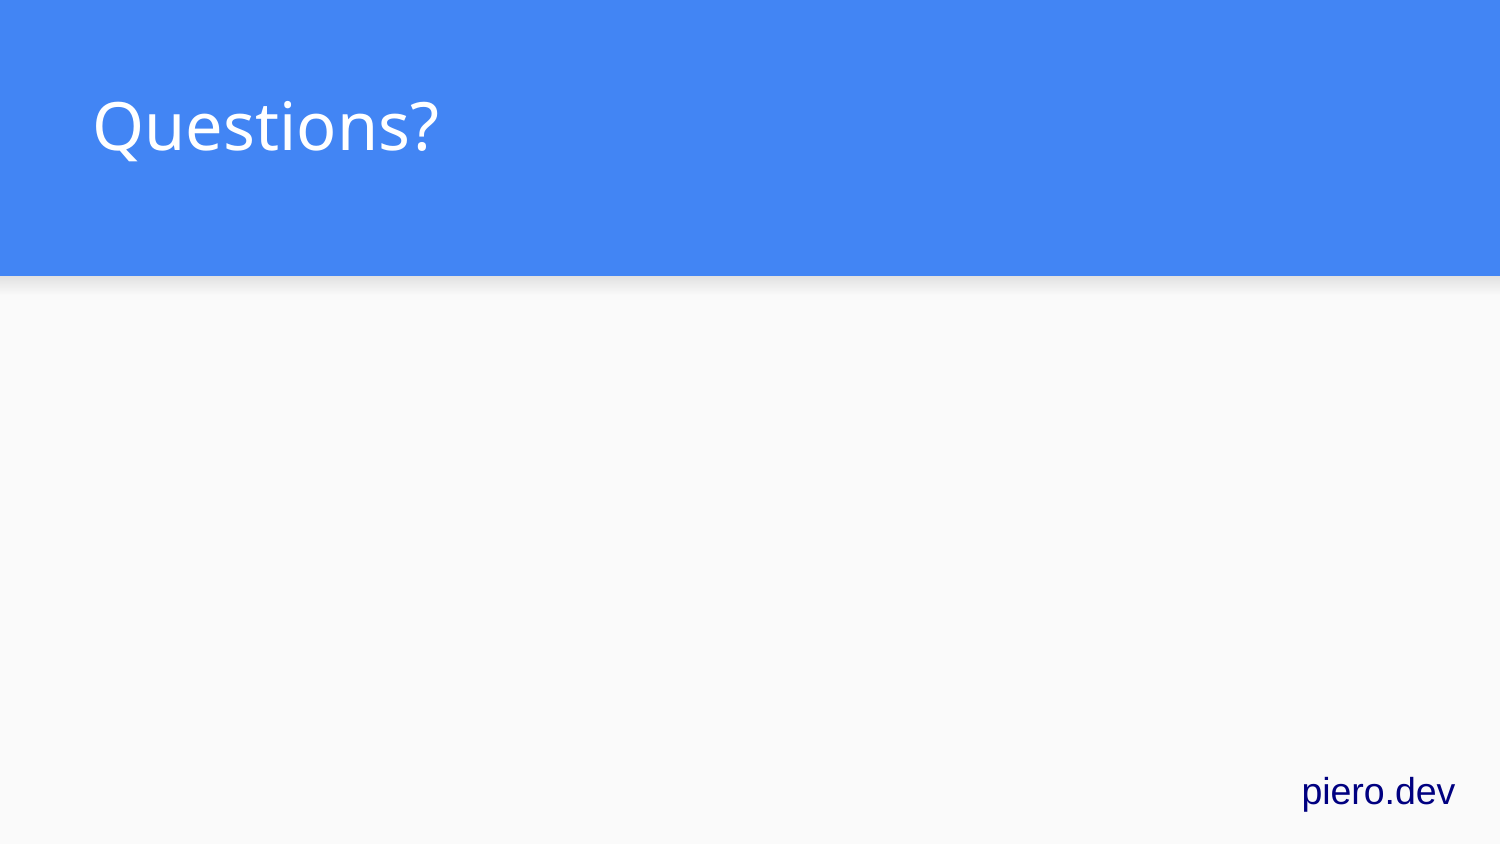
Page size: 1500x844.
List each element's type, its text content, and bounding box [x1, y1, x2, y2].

text_box piero.dev [1286, 757, 1500, 828]
title Questions? [77, 58, 1427, 185]
